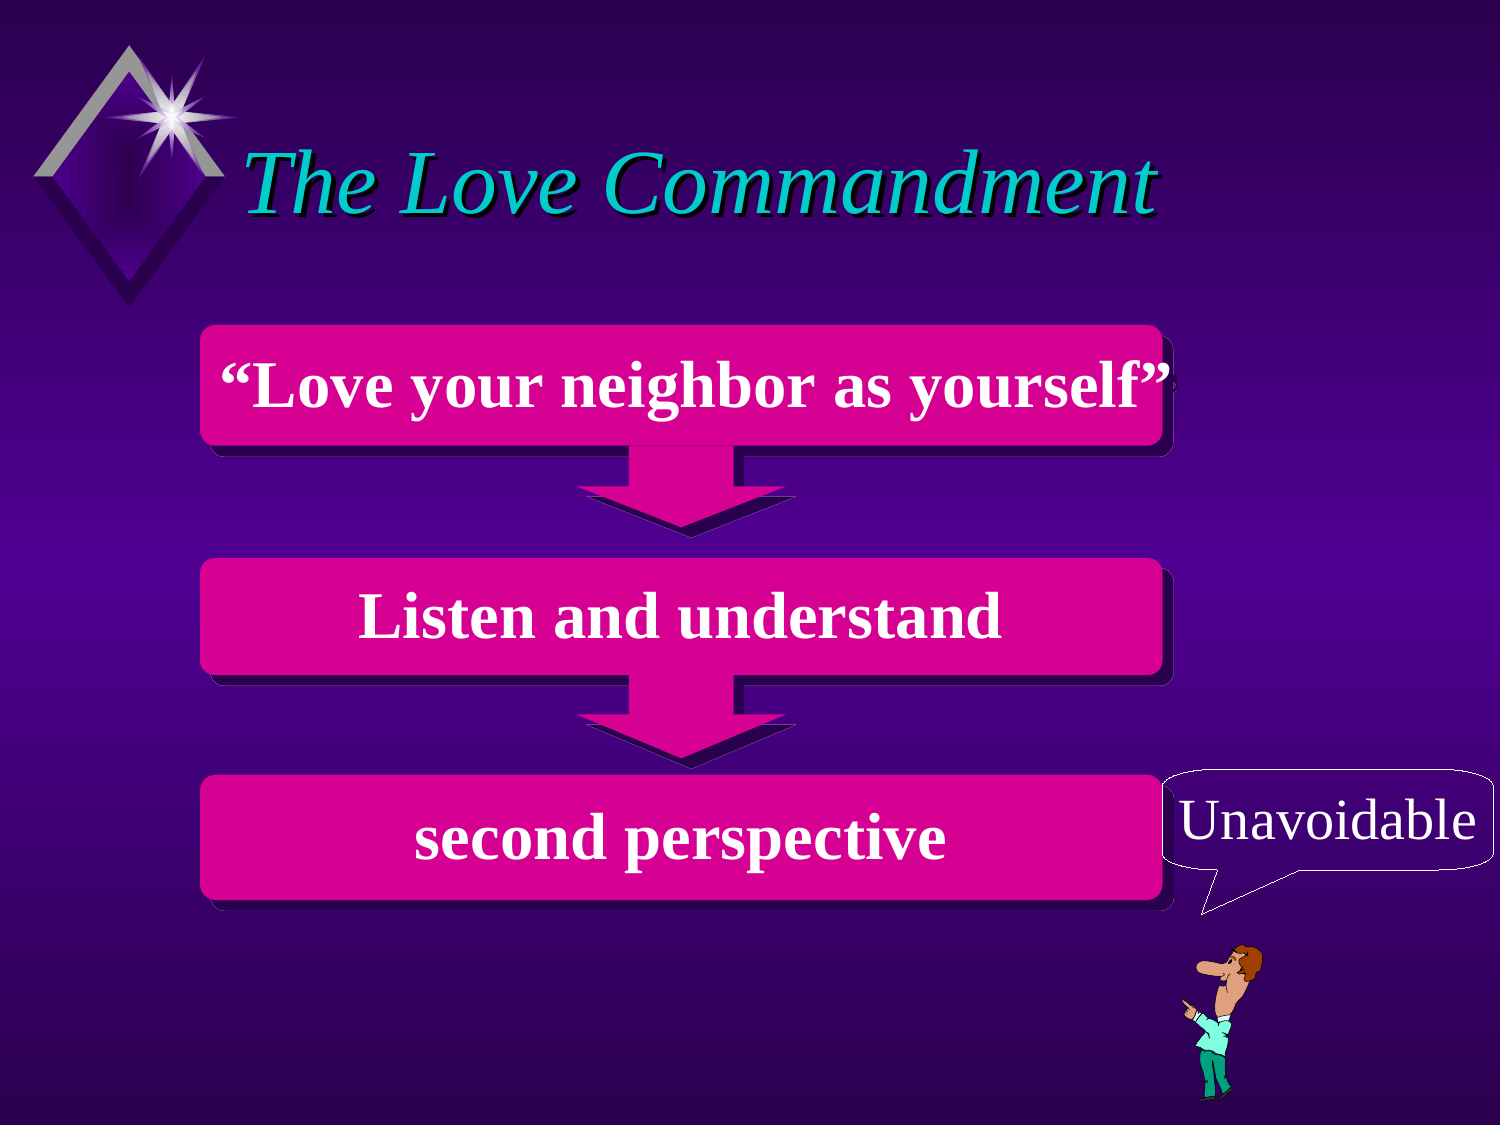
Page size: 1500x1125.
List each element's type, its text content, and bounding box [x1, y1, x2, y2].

text_box [576, 445, 786, 528]
text_box Unavoidable [1162, 769, 1494, 915]
chart [1181, 944, 1264, 1102]
text_box “Love your neighbor as yourself” [200, 324, 1163, 446]
text_box Listen and understand [200, 558, 1163, 676]
title The Love Commandment [224, 78, 1388, 288]
text_box second perspective [200, 774, 1163, 901]
text_box [576, 670, 786, 759]
